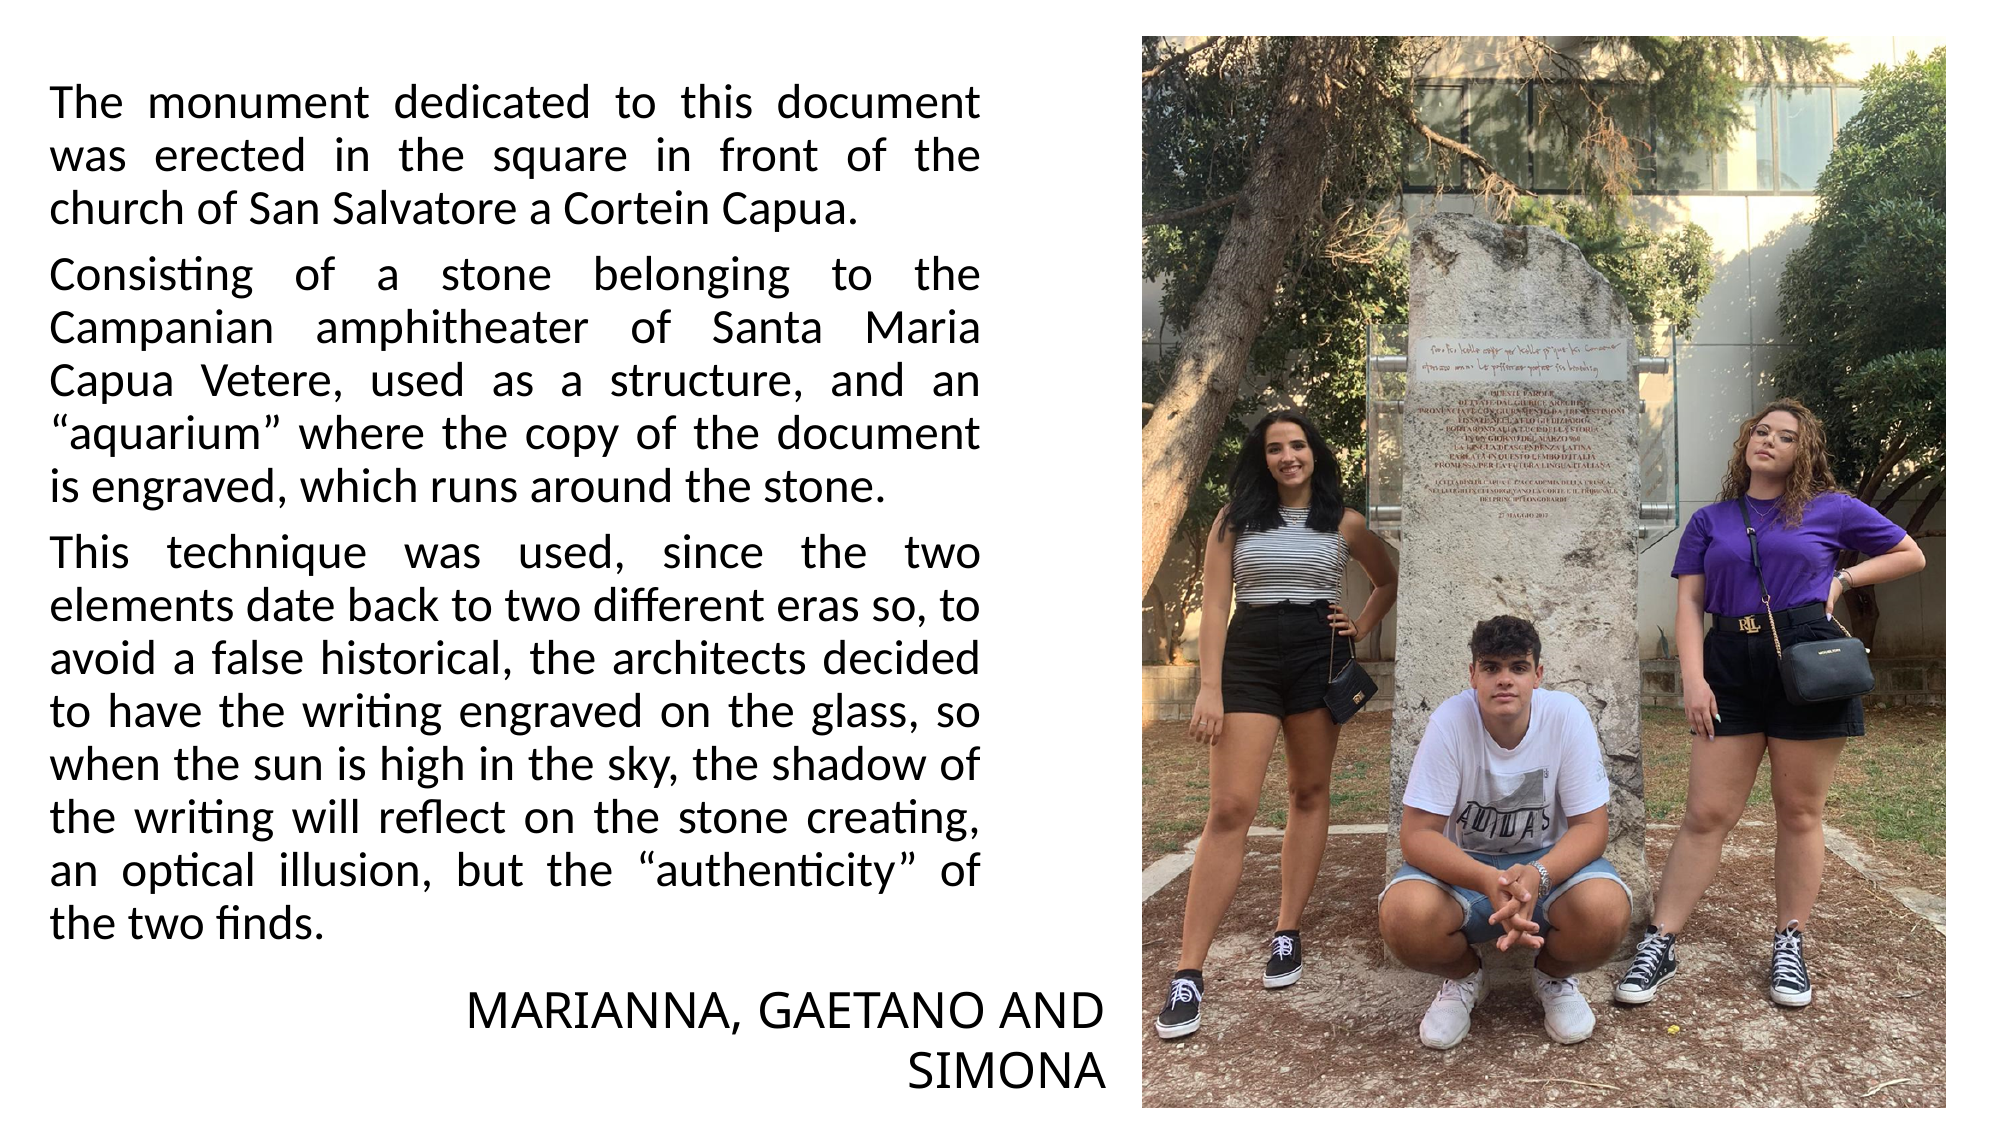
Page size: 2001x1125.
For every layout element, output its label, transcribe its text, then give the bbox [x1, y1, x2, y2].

text_box MARIANNA, GAETANO AND SIMONA [425, 971, 1122, 1107]
list The monument dedicated to this document was erected in the square in front of the church of San Salvatore a Cortein Capua. Consisting of a stone belonging to the Campanian amphitheater of Santa Maria Capua Vetere, used as a structure, and an “aquarium” where the copy of the document is engraved, which runs around the stone. This technique was used, since the two elements date back to two different eras so, to avoid a false historical, the architects decided to have the writing engraved on the glass, so when the sun is high in the sky, the shadow of the writing will reflect on the stone creating, an optical illusion, but the “authenticity” of the two finds. [34, 68, 997, 980]
picture [1142, 36, 1946, 1108]
